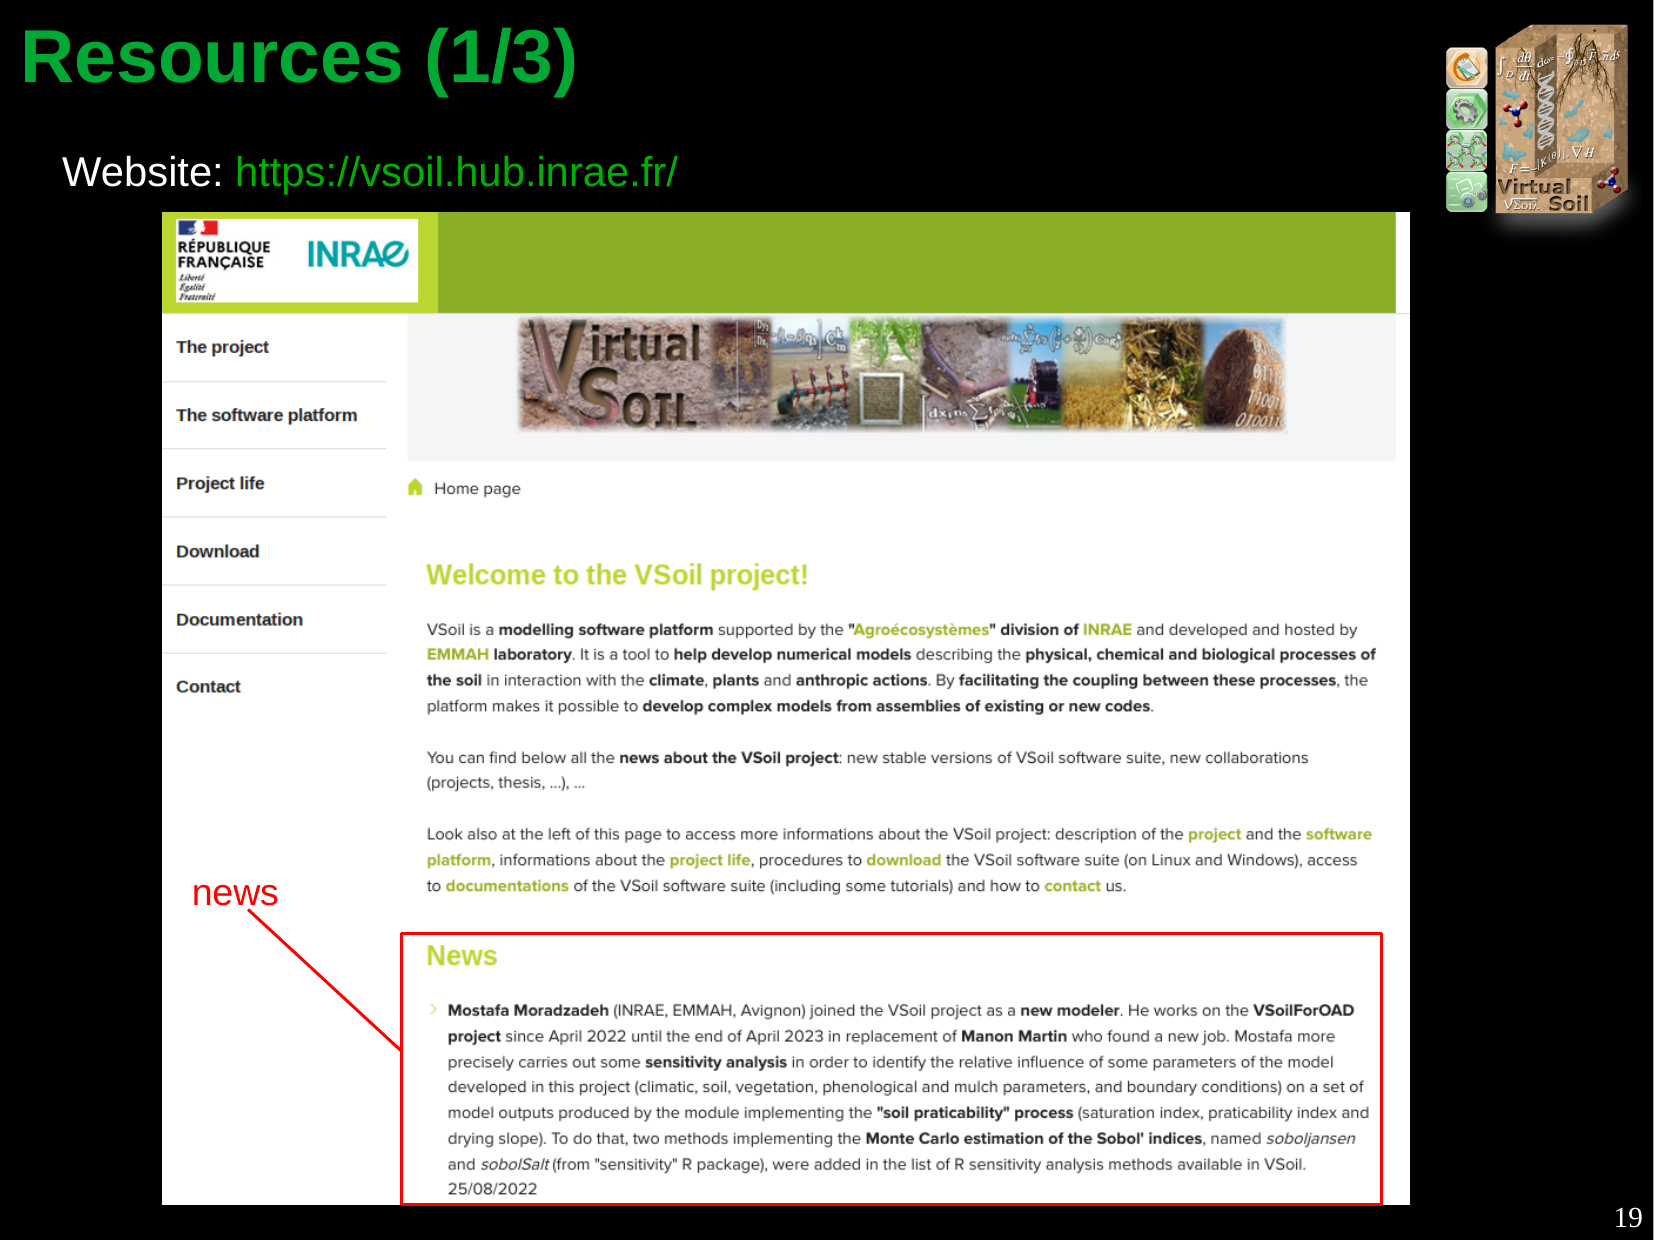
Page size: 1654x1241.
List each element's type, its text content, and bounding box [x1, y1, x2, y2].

picture [403, 935, 1380, 1203]
picture [162, 0, 1642, 1205]
text_box Resources (1/3) [5, 7, 1359, 107]
text_box news [177, 864, 296, 922]
text_box Website: https://vsoil.hub.inrae.fr/ [47, 141, 1158, 204]
